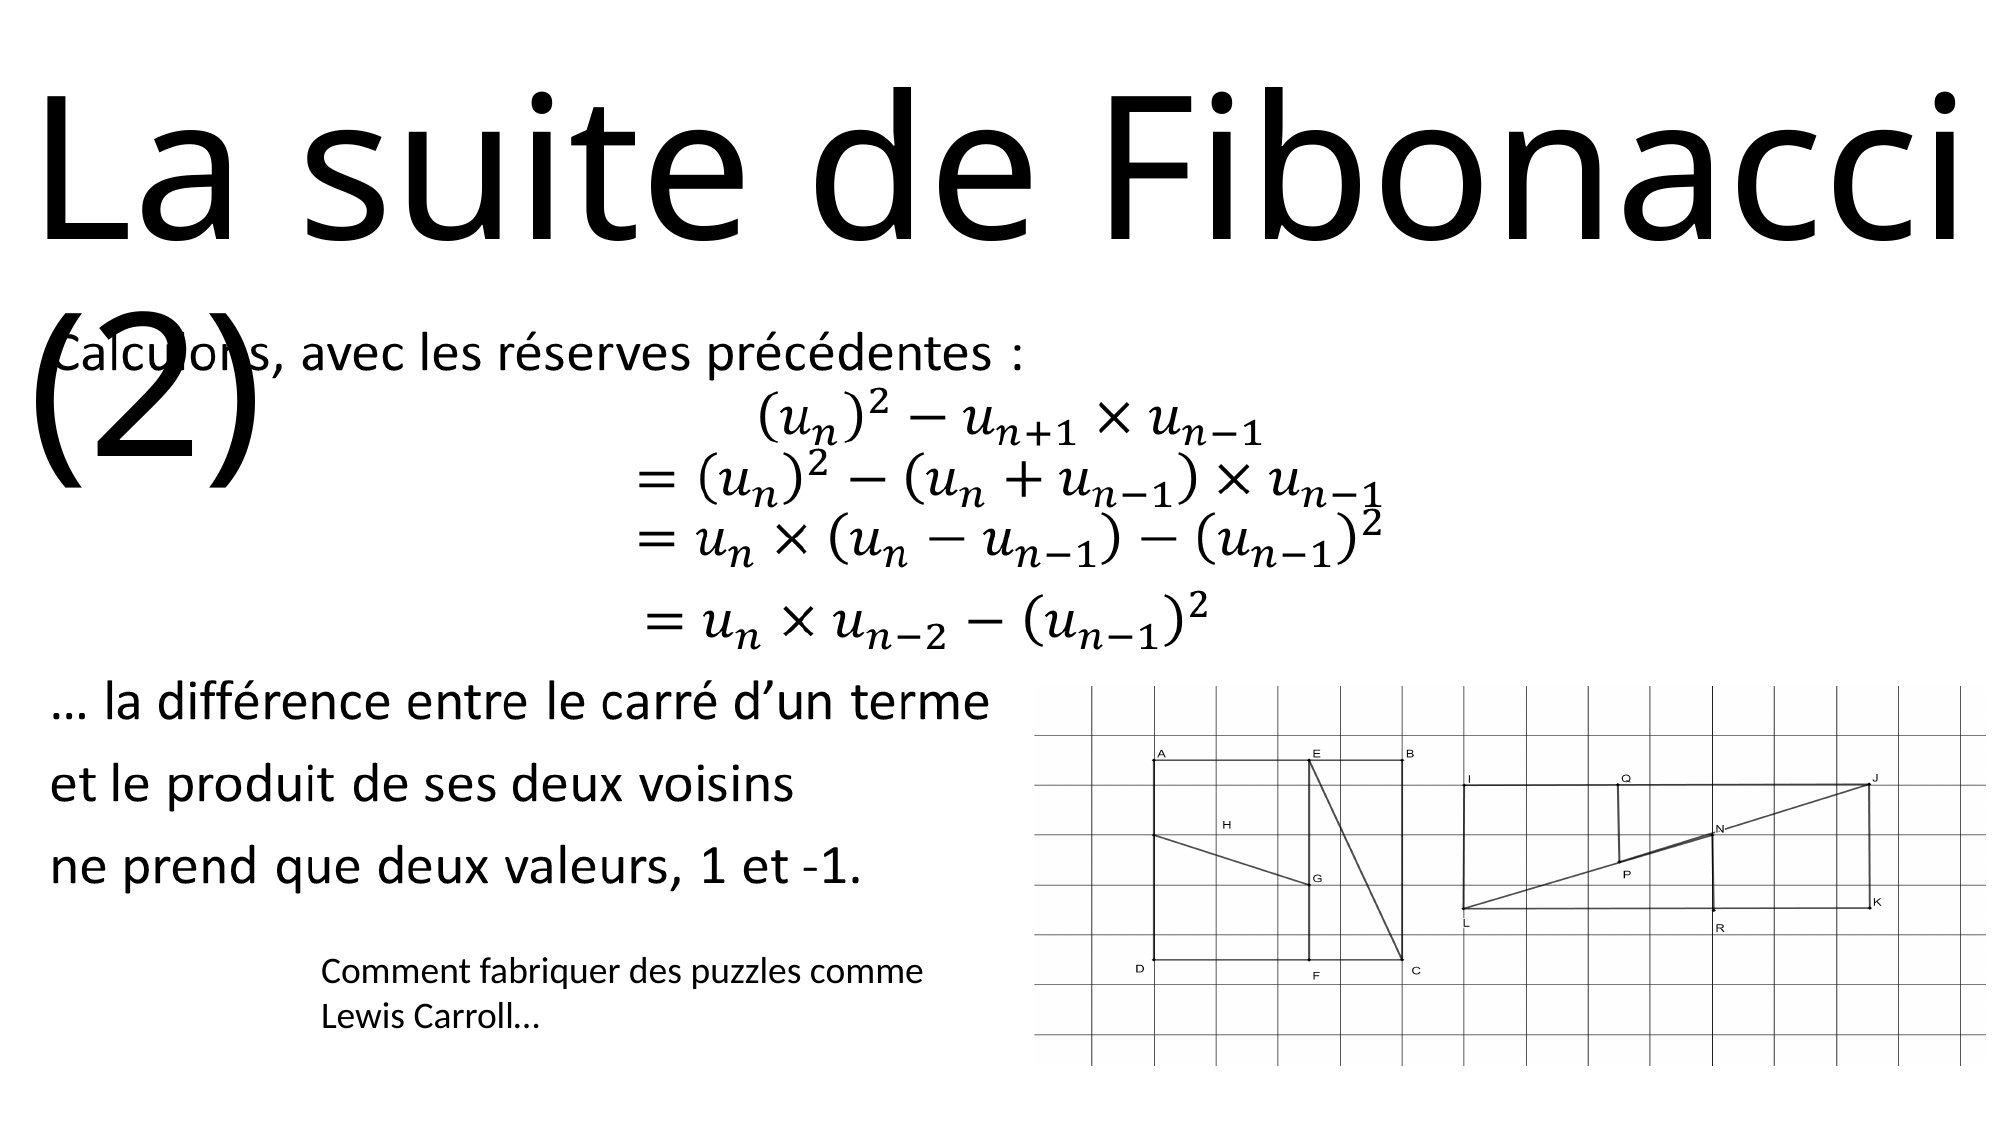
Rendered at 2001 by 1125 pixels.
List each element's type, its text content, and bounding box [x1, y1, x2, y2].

title La suite de Fibonacci (2) [14, 59, 1988, 278]
list [14, 299, 1988, 1014]
picture [1034, 1014, 1986, 1066]
text_box Comment fabriquer des puzzles comme Lewis Carroll… [306, 1014, 966, 1044]
